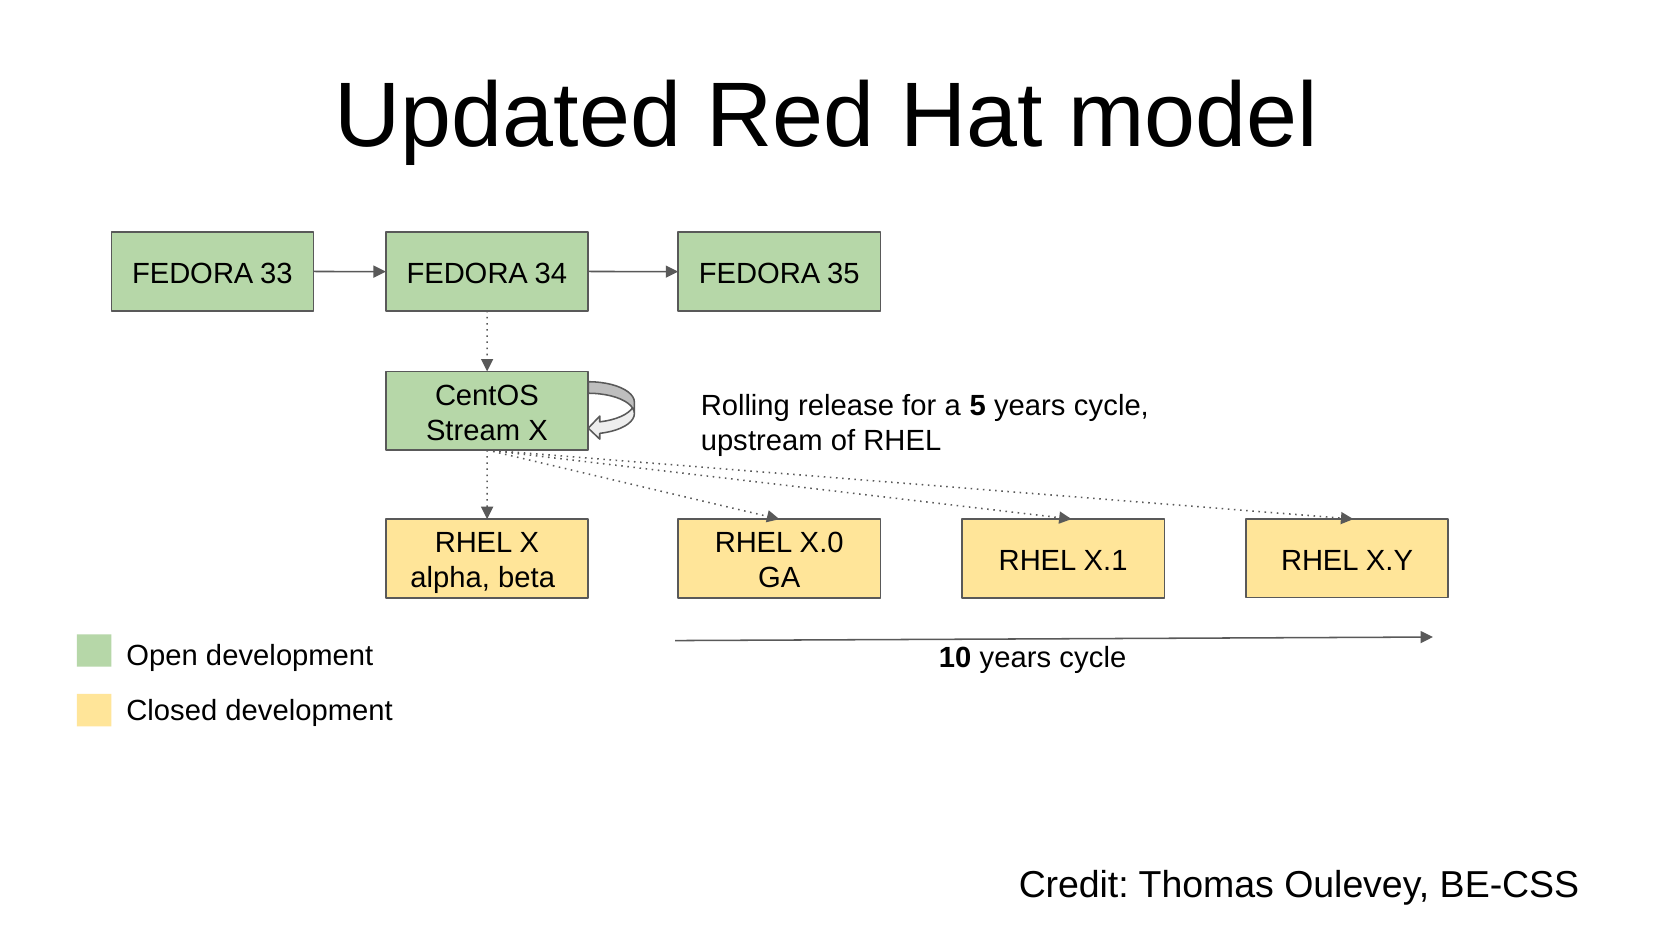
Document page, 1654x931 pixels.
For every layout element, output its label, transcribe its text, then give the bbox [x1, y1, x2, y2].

text_box RHEL X alpha, beta [385, 519, 589, 598]
text_box Closed development [111, 676, 561, 711]
text_box 10 years cycle [923, 623, 1221, 656]
text_box RHEL X.1 [962, 519, 1165, 598]
text_box RHEL X.Y [1245, 519, 1449, 598]
text_box RHEL X.0 GA [678, 519, 881, 598]
text_box FEDORA 35 [678, 232, 881, 311]
title Updated Red Hat model [82, 37, 1571, 193]
text_box FEDORA 34 [385, 232, 589, 311]
text_box CentOS Stream X [385, 371, 589, 451]
text_box [76, 634, 112, 667]
text_box FEDORA 33 [111, 232, 314, 311]
text_box [76, 693, 112, 727]
text_box [588, 381, 635, 440]
text_box Credit: Thomas Oulevey, BE-CSS [1003, 856, 1625, 931]
text_box Rolling release for a 5 years cycle, upstream of RHEL [685, 371, 1290, 442]
text_box Open development [111, 621, 409, 656]
